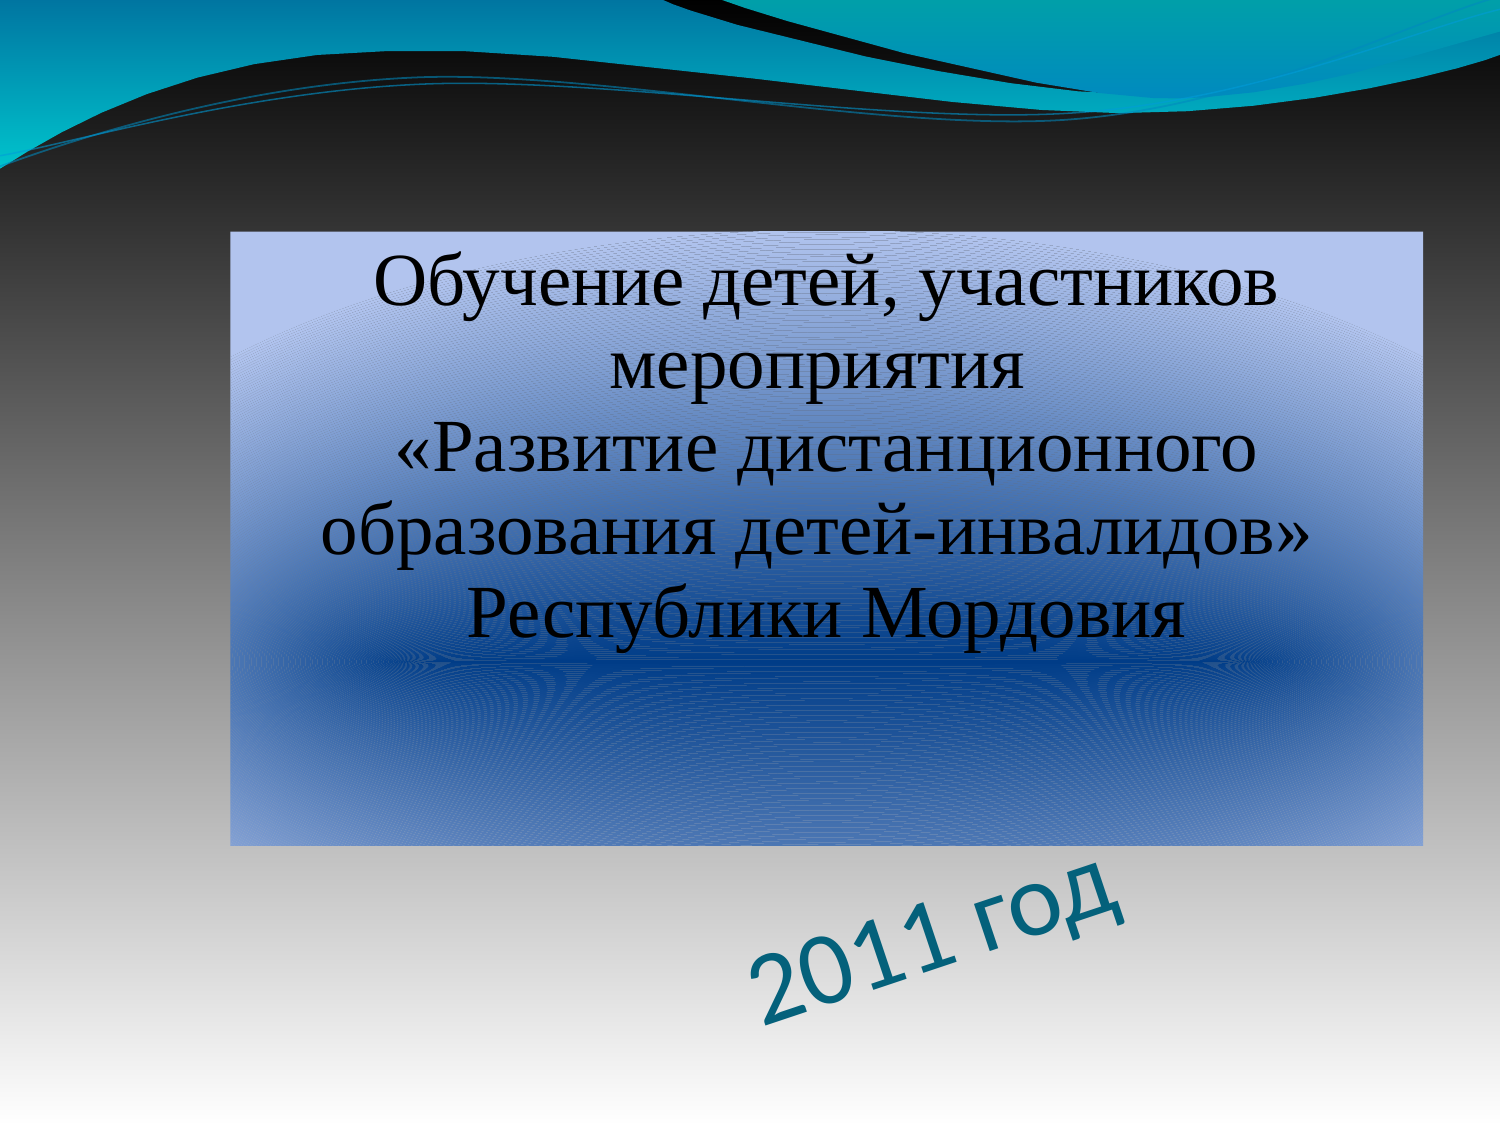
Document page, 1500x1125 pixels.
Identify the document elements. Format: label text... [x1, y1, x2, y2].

title Обучение детей, участников мероприятия «Развитие дистанционного образования детей-инвалидов» Республики Мордовия [230, 231, 1424, 846]
subtitle 2011 год [203, 688, 1500, 1125]
